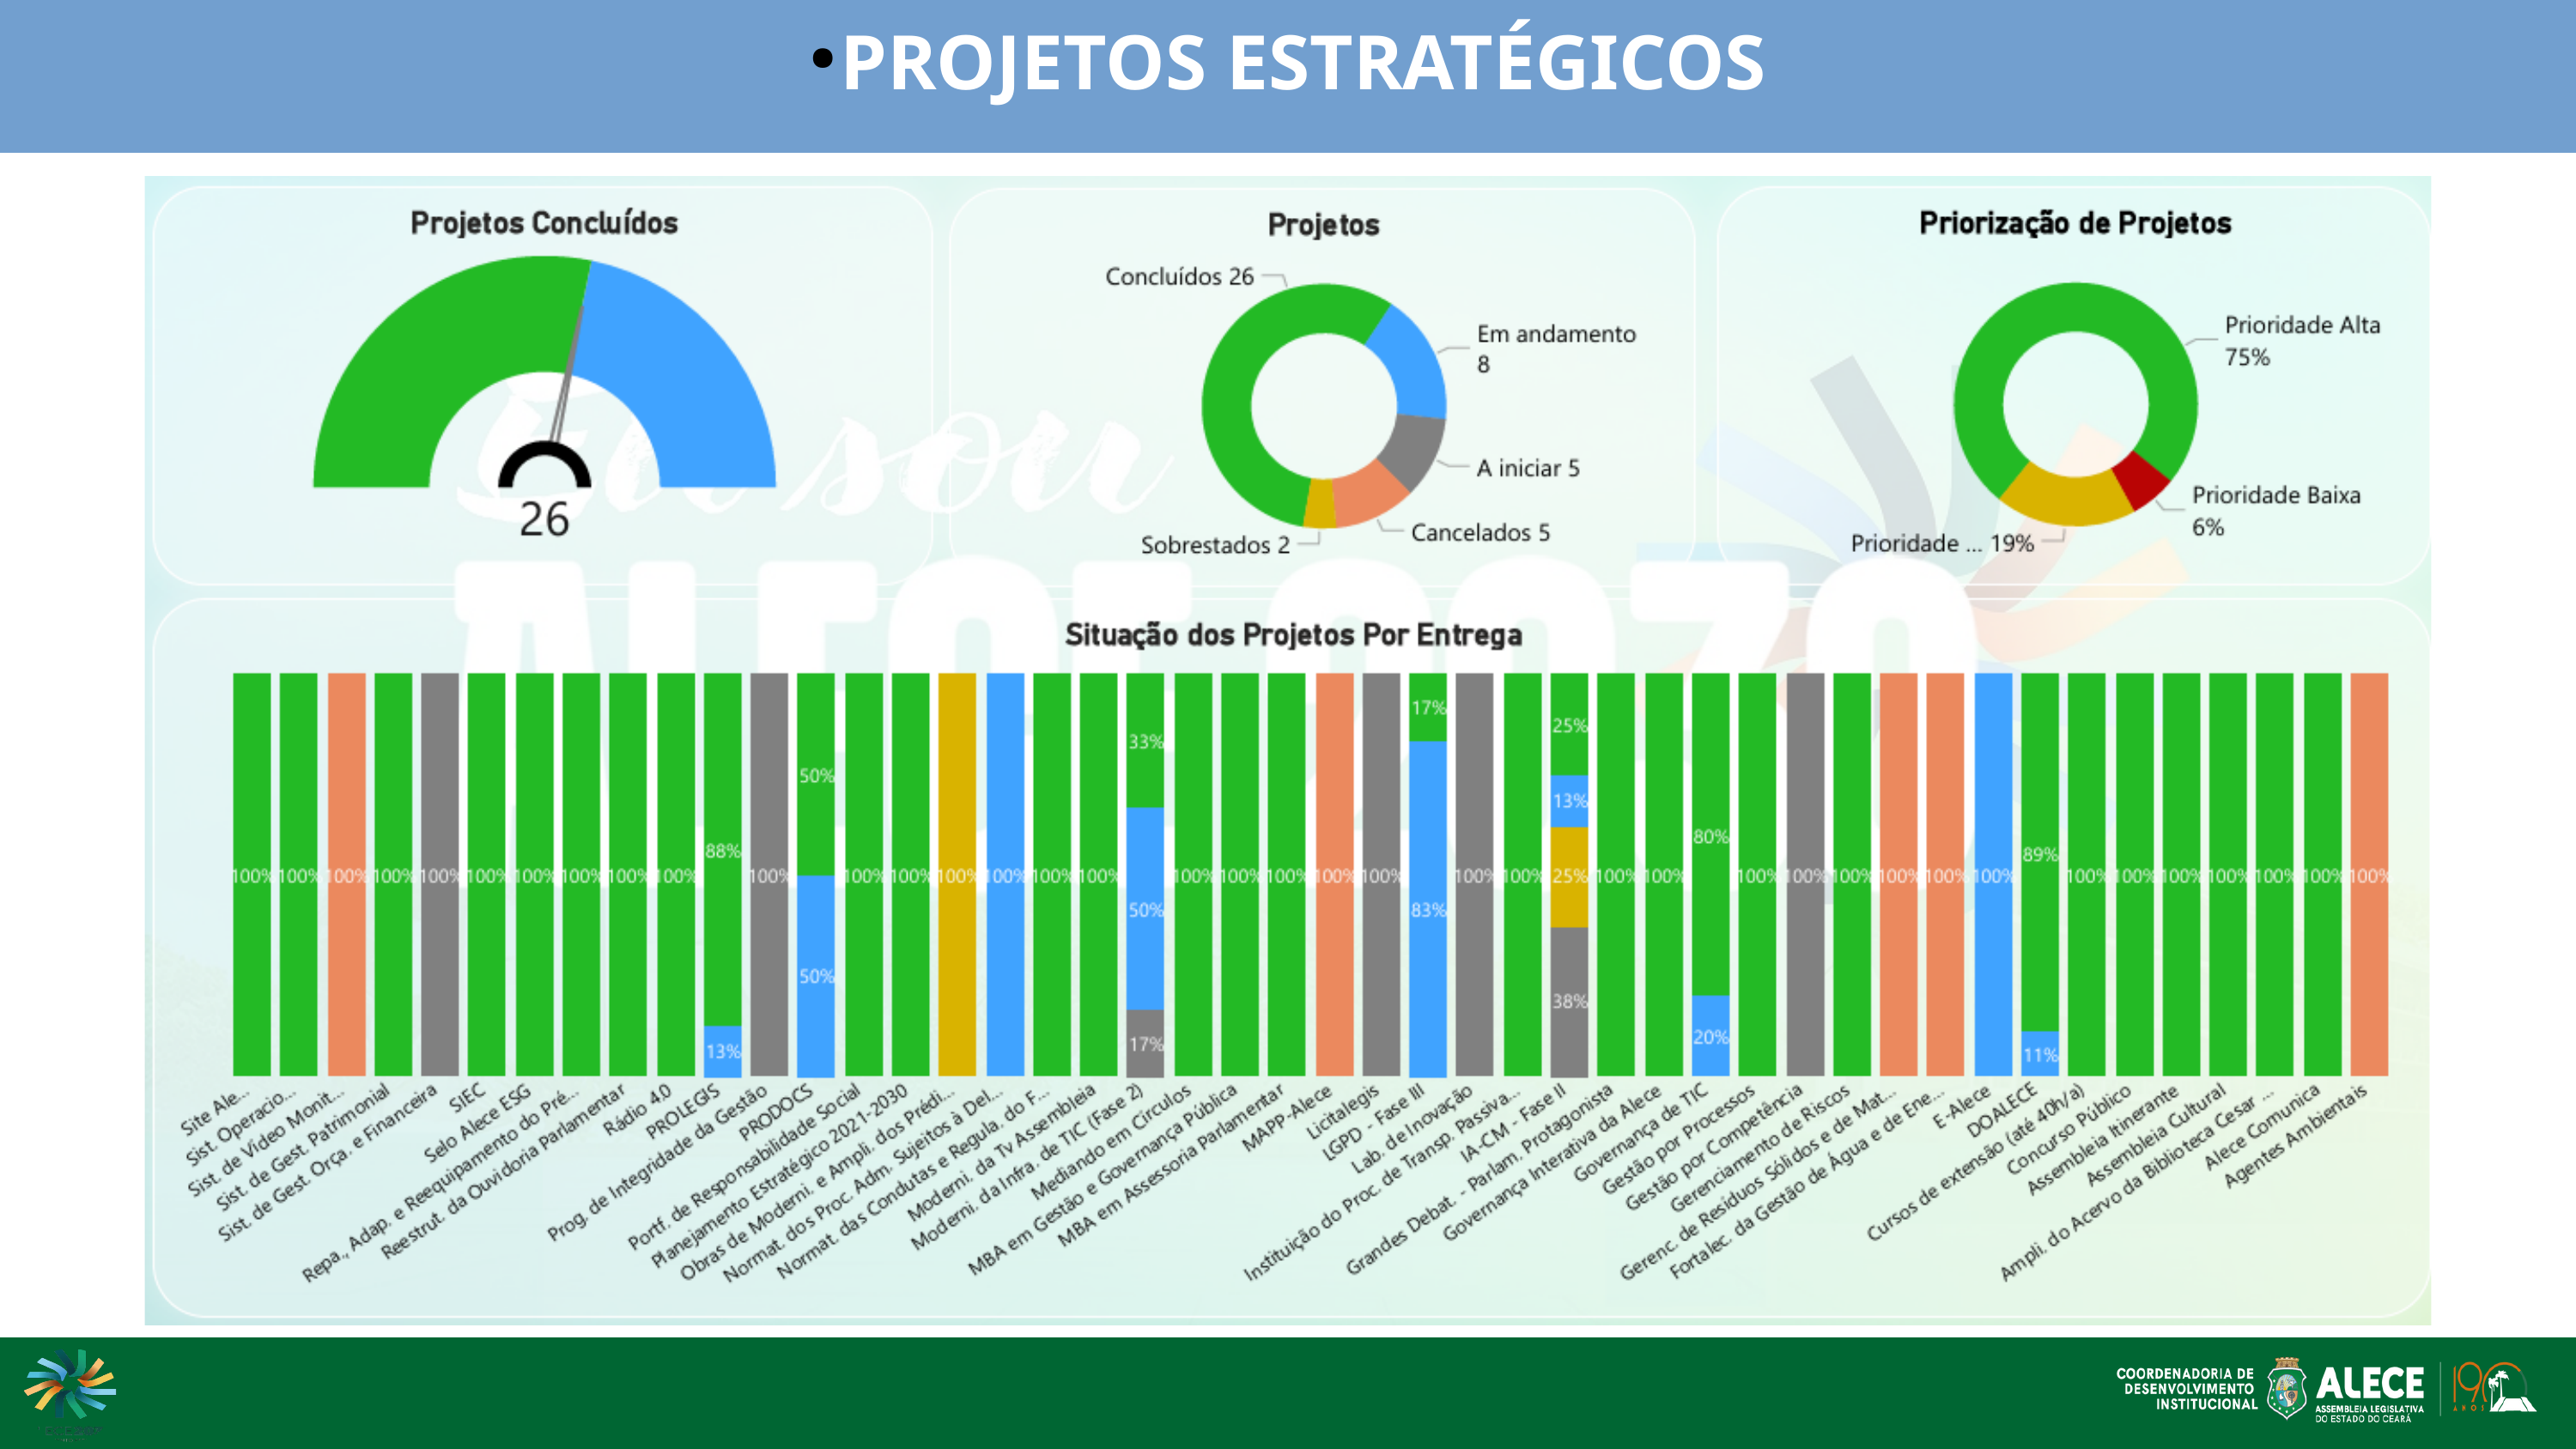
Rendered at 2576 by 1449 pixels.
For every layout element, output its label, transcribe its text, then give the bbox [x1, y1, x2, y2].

text_box [0, 1335, 2576, 1449]
table_header PROJETOS ESTRATÉGICOS [0, 0, 2576, 153]
text_box [144, 176, 2432, 1325]
